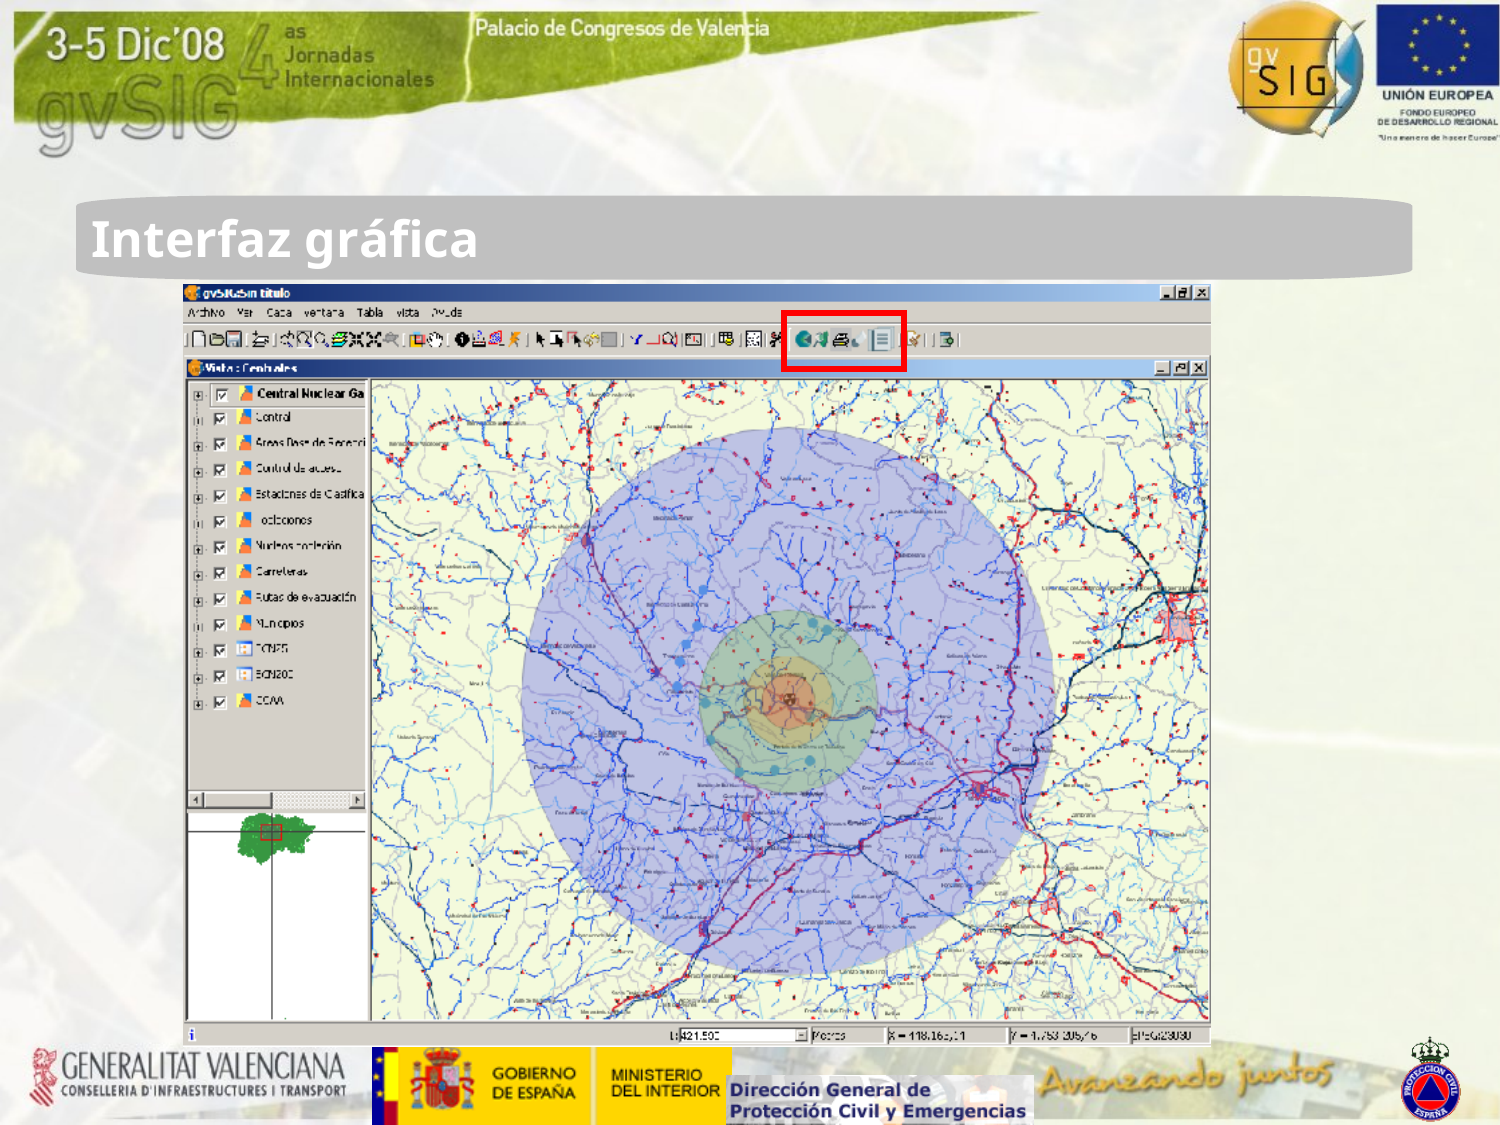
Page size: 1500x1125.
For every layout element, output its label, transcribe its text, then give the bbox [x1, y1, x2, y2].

text_box Interfaz gráfica [76, 196, 1400, 281]
text_box [1400, 202, 1412, 273]
picture [0, 0, 1500, 1125]
